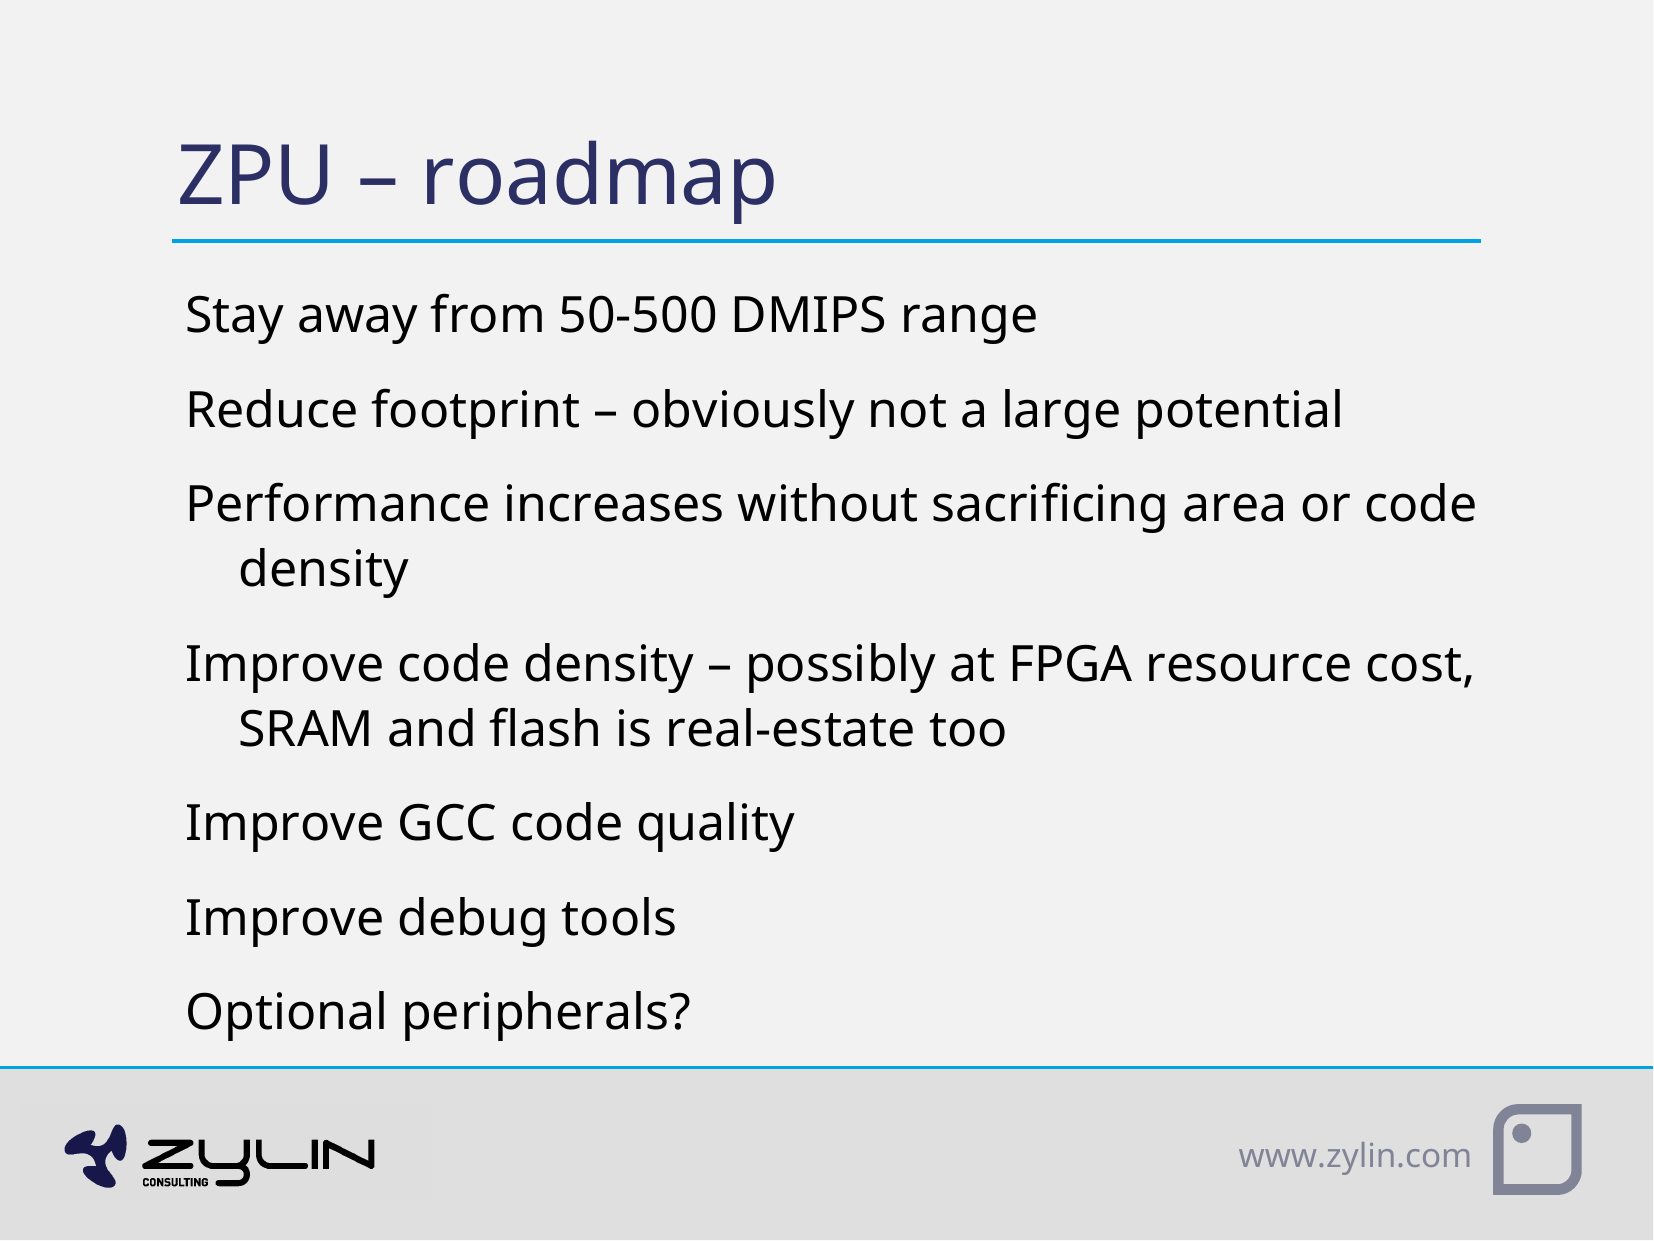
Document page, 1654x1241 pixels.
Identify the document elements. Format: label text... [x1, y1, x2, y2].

picture [20, 1104, 432, 1200]
title ZPU – roadmap [177, 122, 1493, 223]
list Stay away from 50-500 DMIPS range Reduce footprint – obviously not a large potential Performance increases without sacrificing area or code density Improve code density – possibly at FPGA resource cost, SRAM and flash is real-estate too Improve GCC code quality Improve debug tools Optional peripherals? [167, 280, 1495, 1052]
